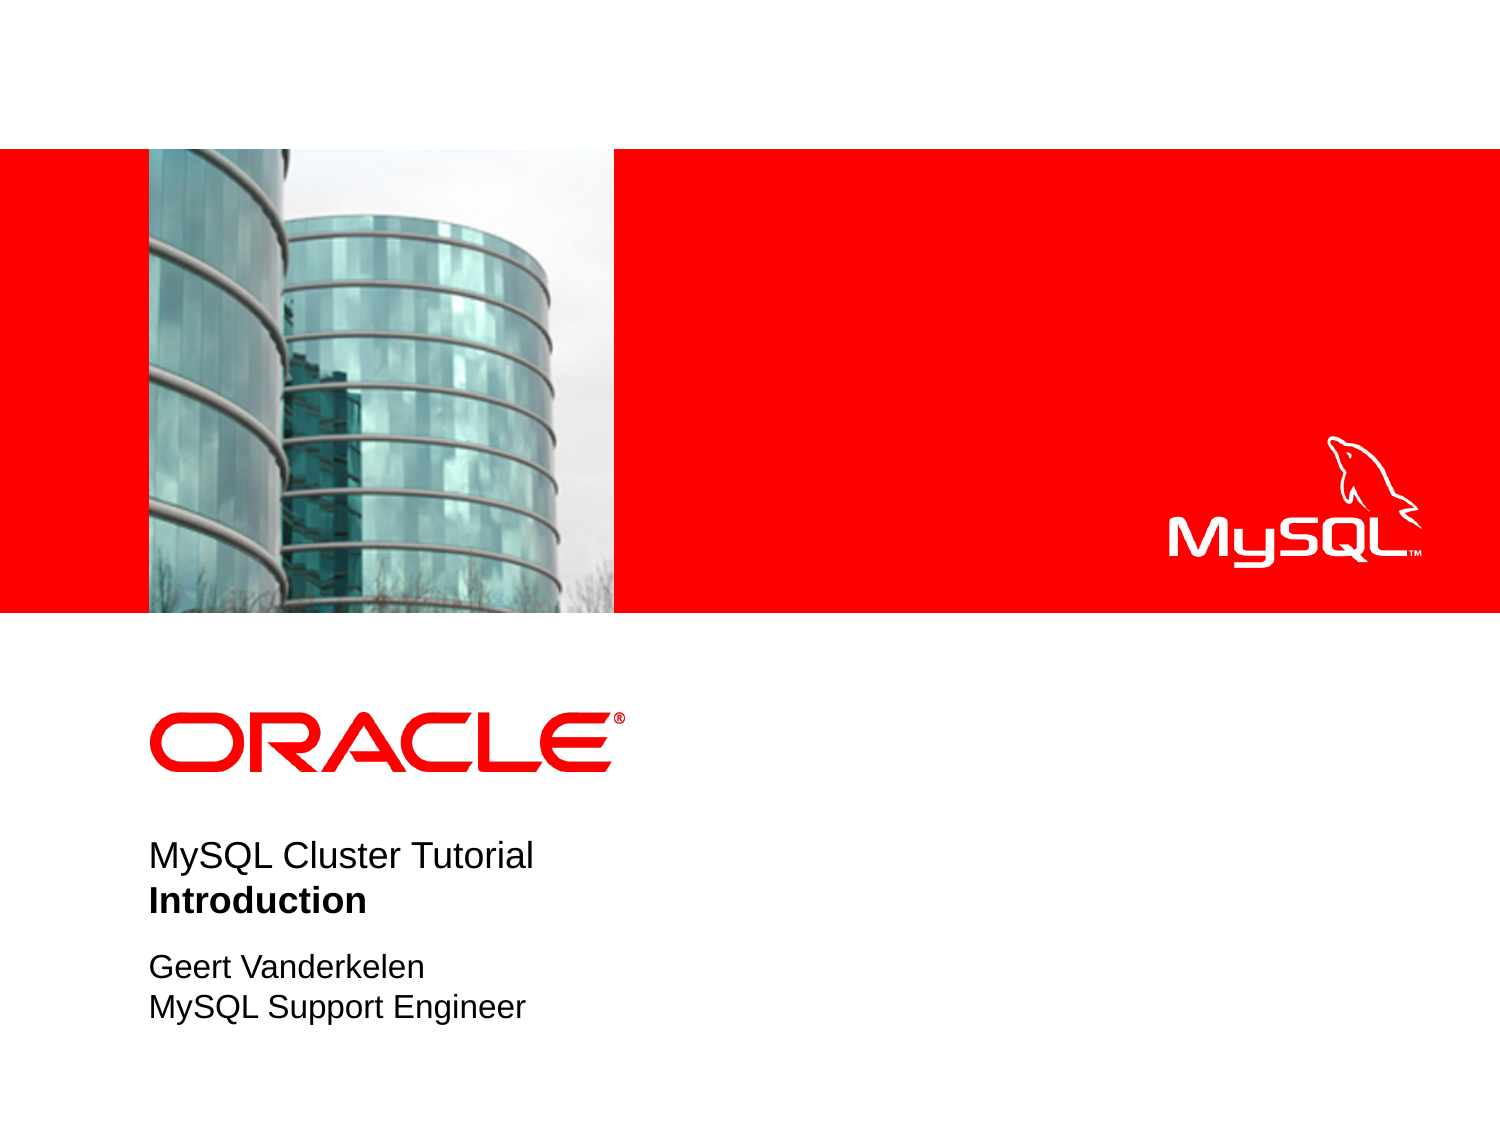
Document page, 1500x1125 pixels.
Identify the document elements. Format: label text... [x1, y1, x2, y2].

text_box Geert Vanderkelen MySQL Support Engineer [133, 937, 1184, 1063]
picture [0, 149, 1500, 613]
picture [150, 712, 625, 772]
title MySQL Cluster Tutorial Introduction [133, 787, 1409, 929]
